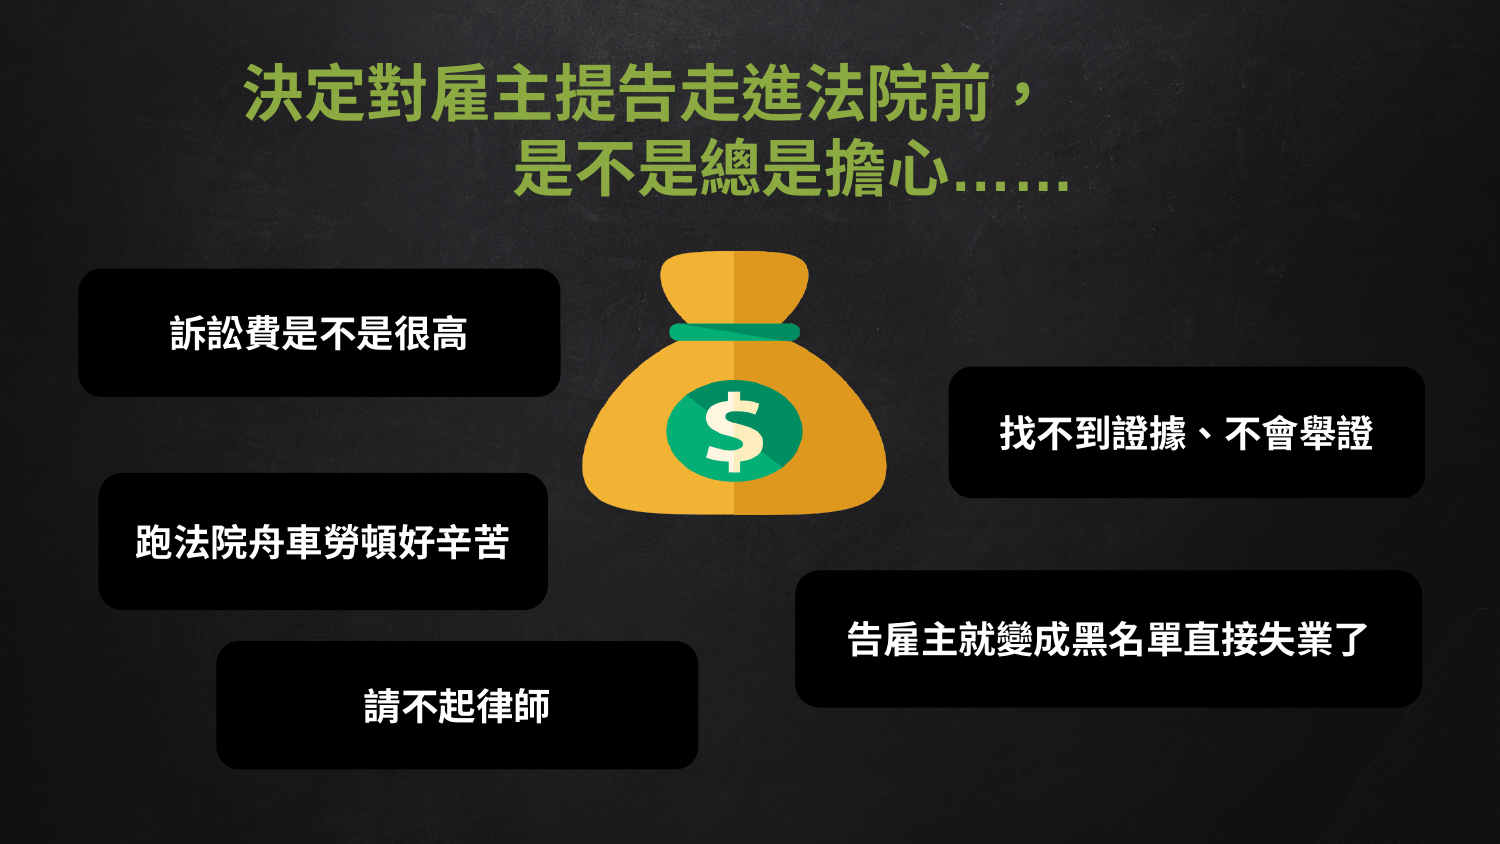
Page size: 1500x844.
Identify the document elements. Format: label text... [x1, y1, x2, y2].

picture [558, 251, 910, 515]
text_box 訴訟費是不是很高 [80, 270, 558, 395]
text_box 找不到證據、不會舉證 [950, 368, 1424, 497]
text_box 跑法院舟車勞頓好辛苦 [100, 475, 546, 608]
text_box 告雇主就變成黑名單直接失業了 [797, 572, 1420, 706]
text_box 決定對雇主提告走進法院前， 是不是總是擔心…… [109, 49, 1187, 210]
text_box 請不起律師 [218, 643, 697, 768]
